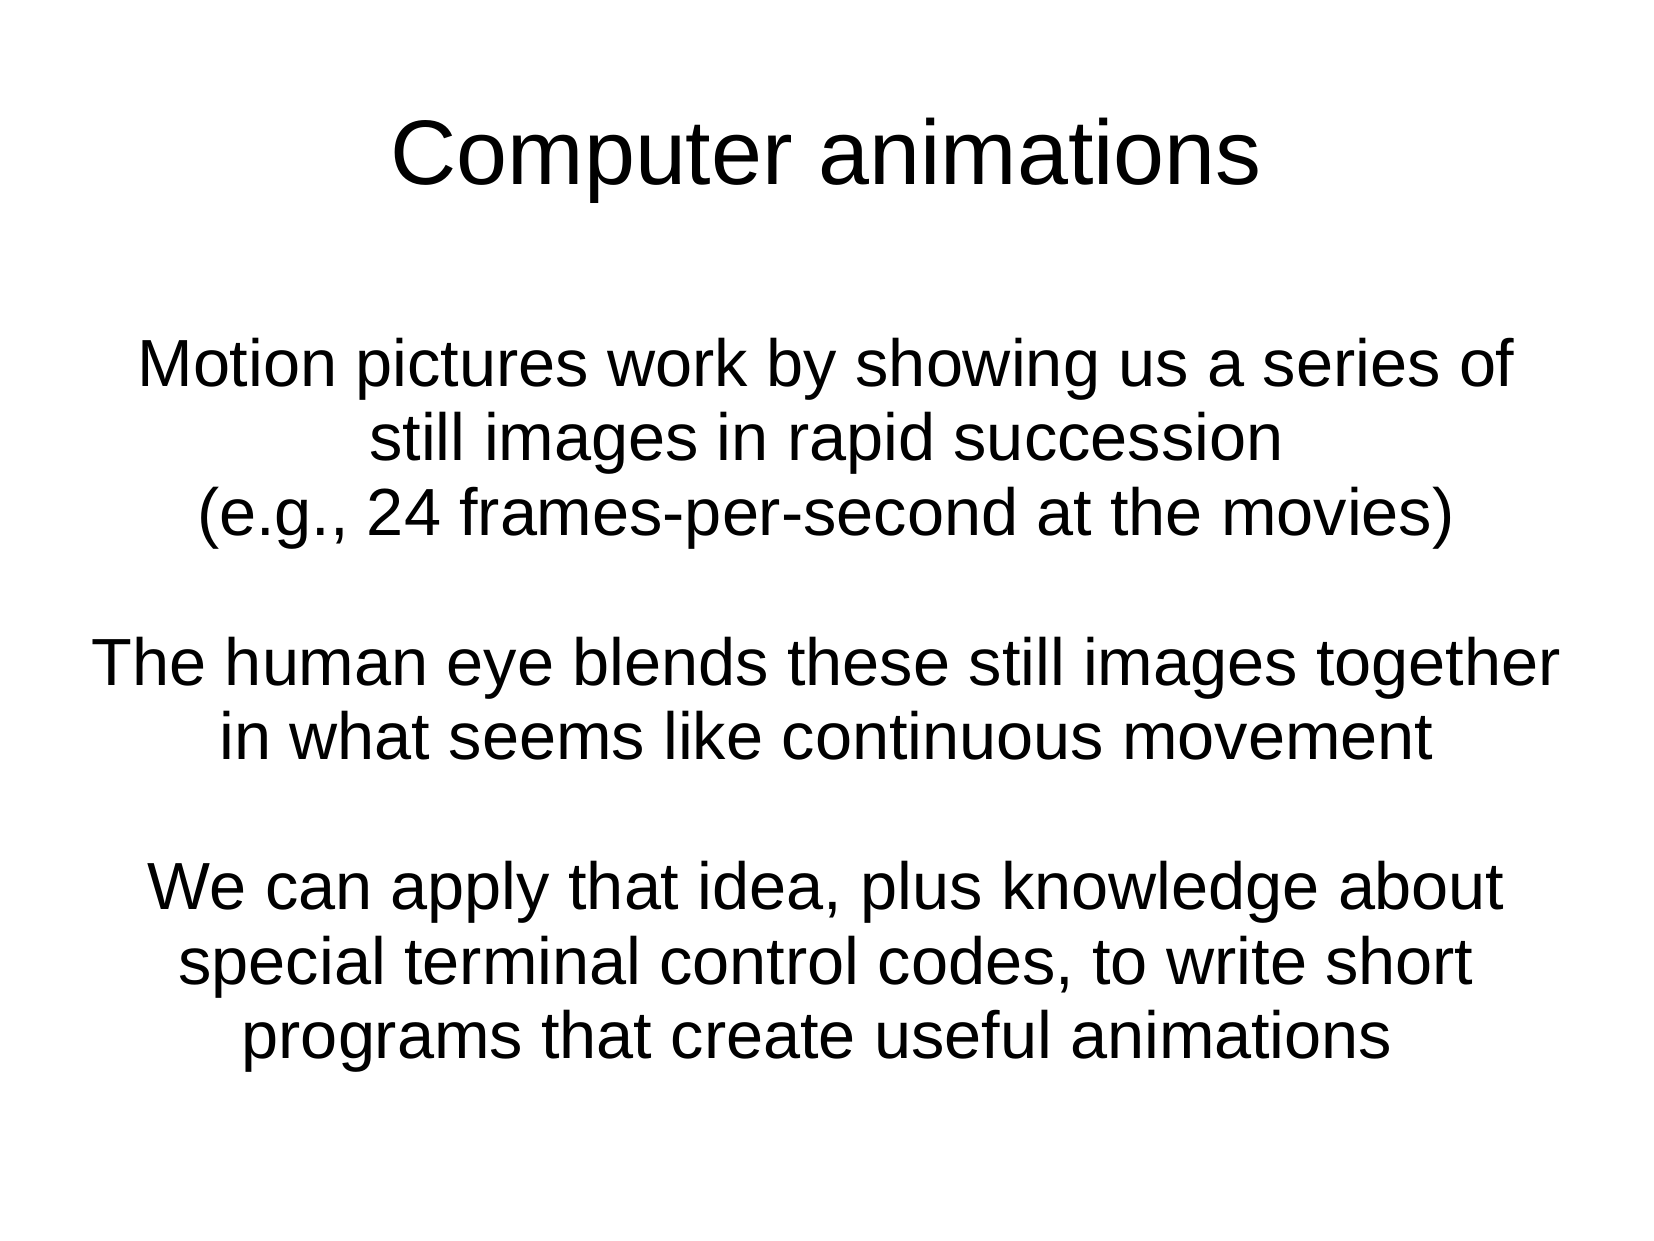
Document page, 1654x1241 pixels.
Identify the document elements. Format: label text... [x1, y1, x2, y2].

title Computer animations [82, 56, 1571, 250]
subtitle Motion pictures work by showing us a series of still images in rapid succession (e.g., 24 frames-per-second at the movies) The human eye blends these still images together in what seems like continuous movement We can apply that idea, plus knowledge about special terminal control codes, to write short programs that create useful animations [82, 297, 1571, 1102]
